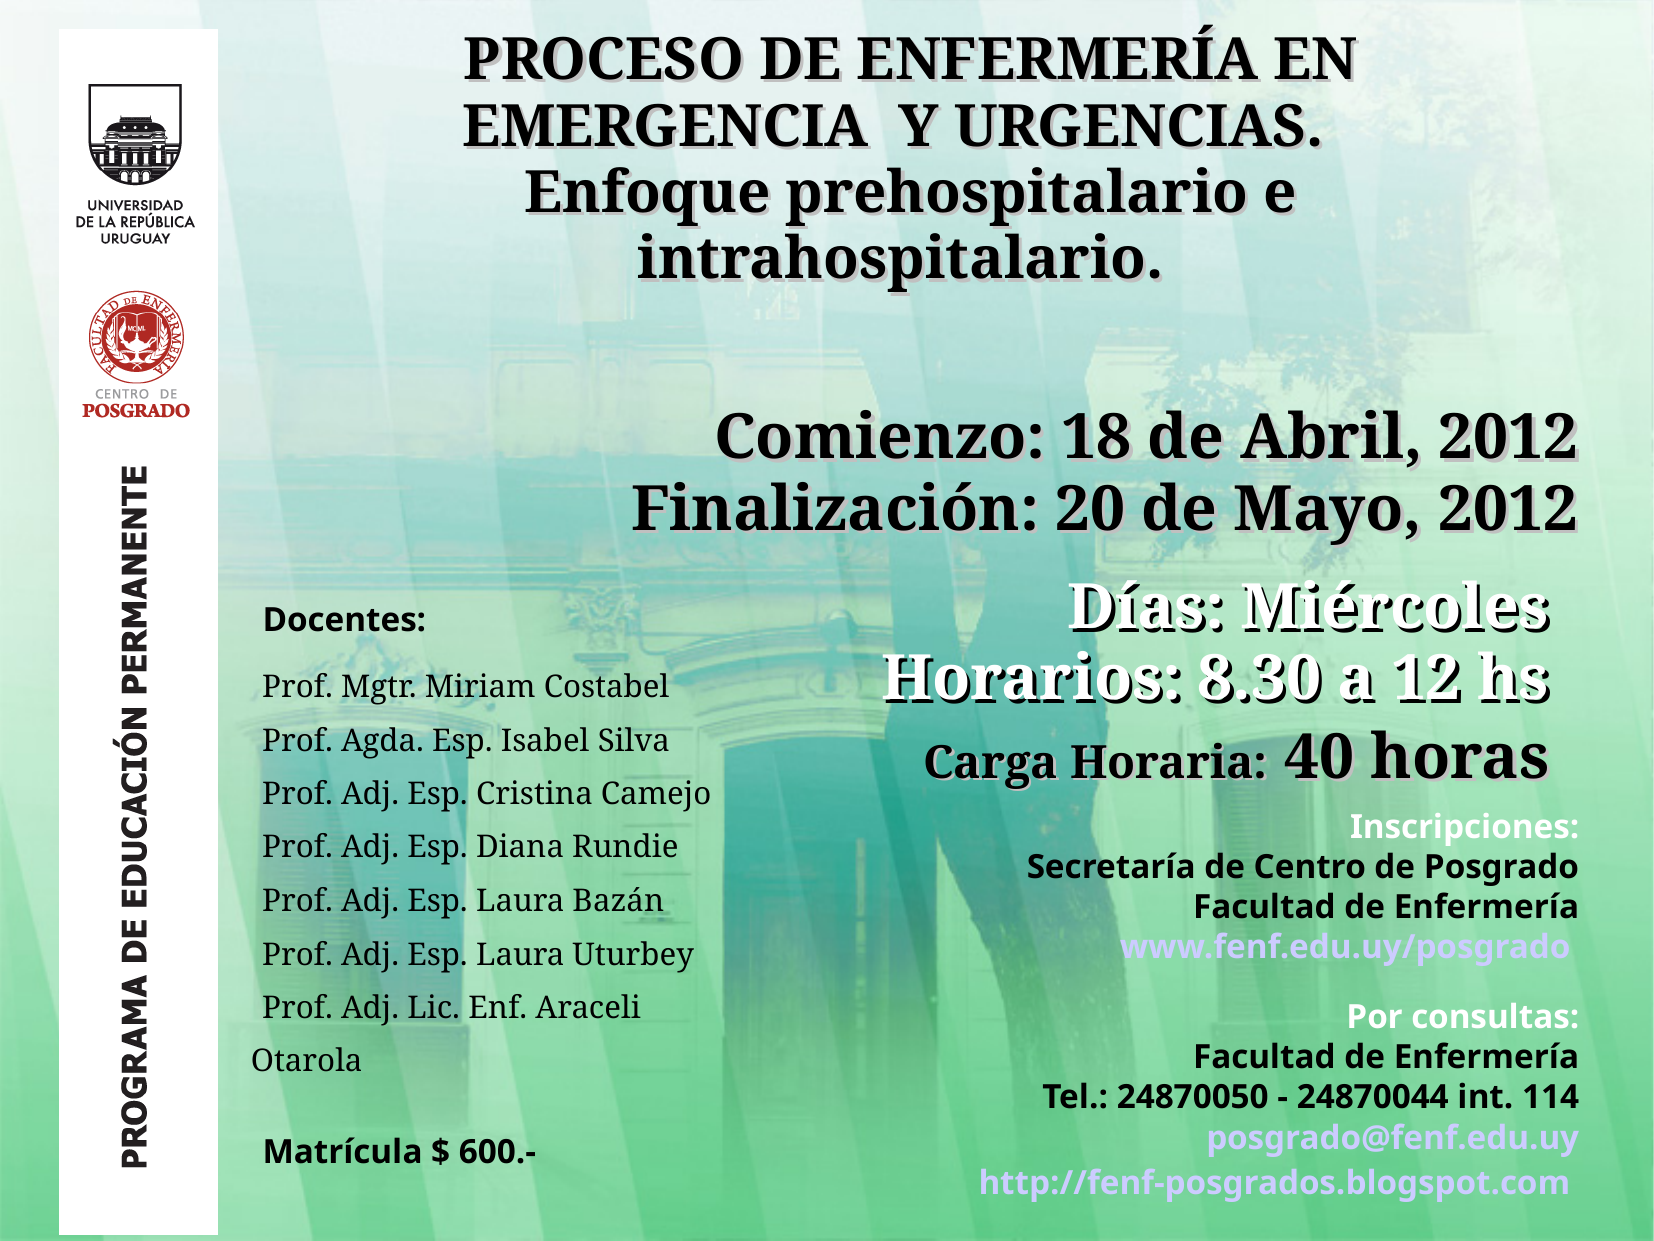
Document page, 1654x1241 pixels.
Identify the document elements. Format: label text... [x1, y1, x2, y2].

text_box PROCESO DE ENFERMERÍA EN EMERGENCIA Y URGENCIAS. Enfoque prehospitalario e intrahospitalario. [295, 16, 1506, 355]
text_box Comienzo: 18 de Abril, 2012 Finalización: 20 de Mayo, 2012 [383, 391, 1595, 562]
text_box Inscripciones: Secretaría de Centro de Posgrado Facultad de Enfermeríawww.fenf.edu.uy/posgrado Por consultas: Facultad de Enfermería Tel.: 24870050 - 24870044 int. 114 posgrado@fenf.edu.uy http://fenf-posgrados.blogspot.com [738, 797, 1595, 1196]
text_box Días: Miércoles Horarios: 8.30 a 12 hs [590, 561, 1566, 709]
text_box Carga Horaria: 40 horas [768, 711, 1565, 797]
picture [0, 0, 1654, 1241]
text_box Docentes: Prof. Mgtr. Miriam Costabel Prof. Agda. Esp. Isabel Silva Prof. Adj. Esp. Cristina Camejo Prof. Adj. Esp. Diana Rundie Prof. Adj. Esp. Laura Bazán Prof. Adj. Esp. Laura Uturbey Prof. Adj. Lic. Enf. Araceli Otarola [236, 590, 768, 1063]
text_box Matrícula $ 600.- [236, 1122, 739, 1177]
